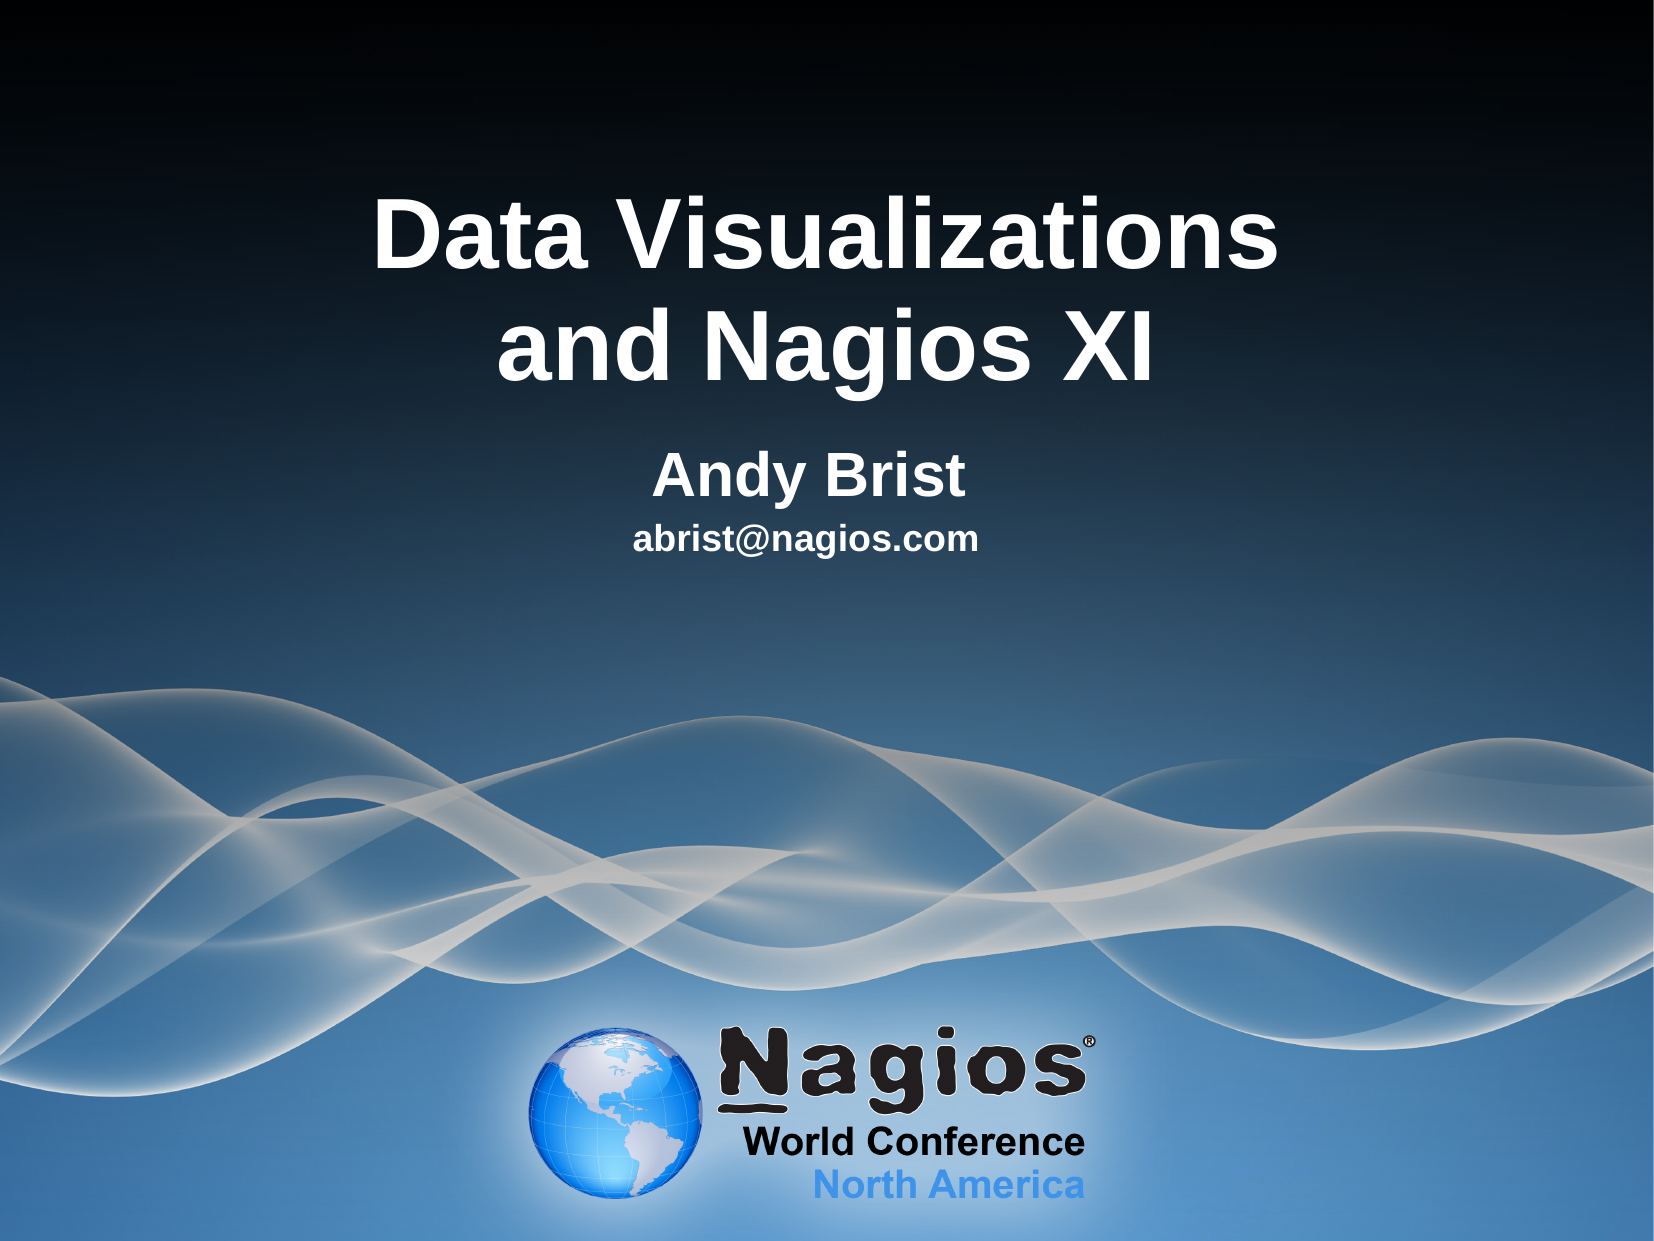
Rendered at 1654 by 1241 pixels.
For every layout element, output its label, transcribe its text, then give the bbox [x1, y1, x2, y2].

text_box Data Visualizations and Nagios XI [315, 170, 1338, 410]
text_box abrist@nagios.com [519, 509, 1093, 568]
picture [0, 0, 1654, 1241]
text_box Andy Brist [0, 432, 1636, 520]
